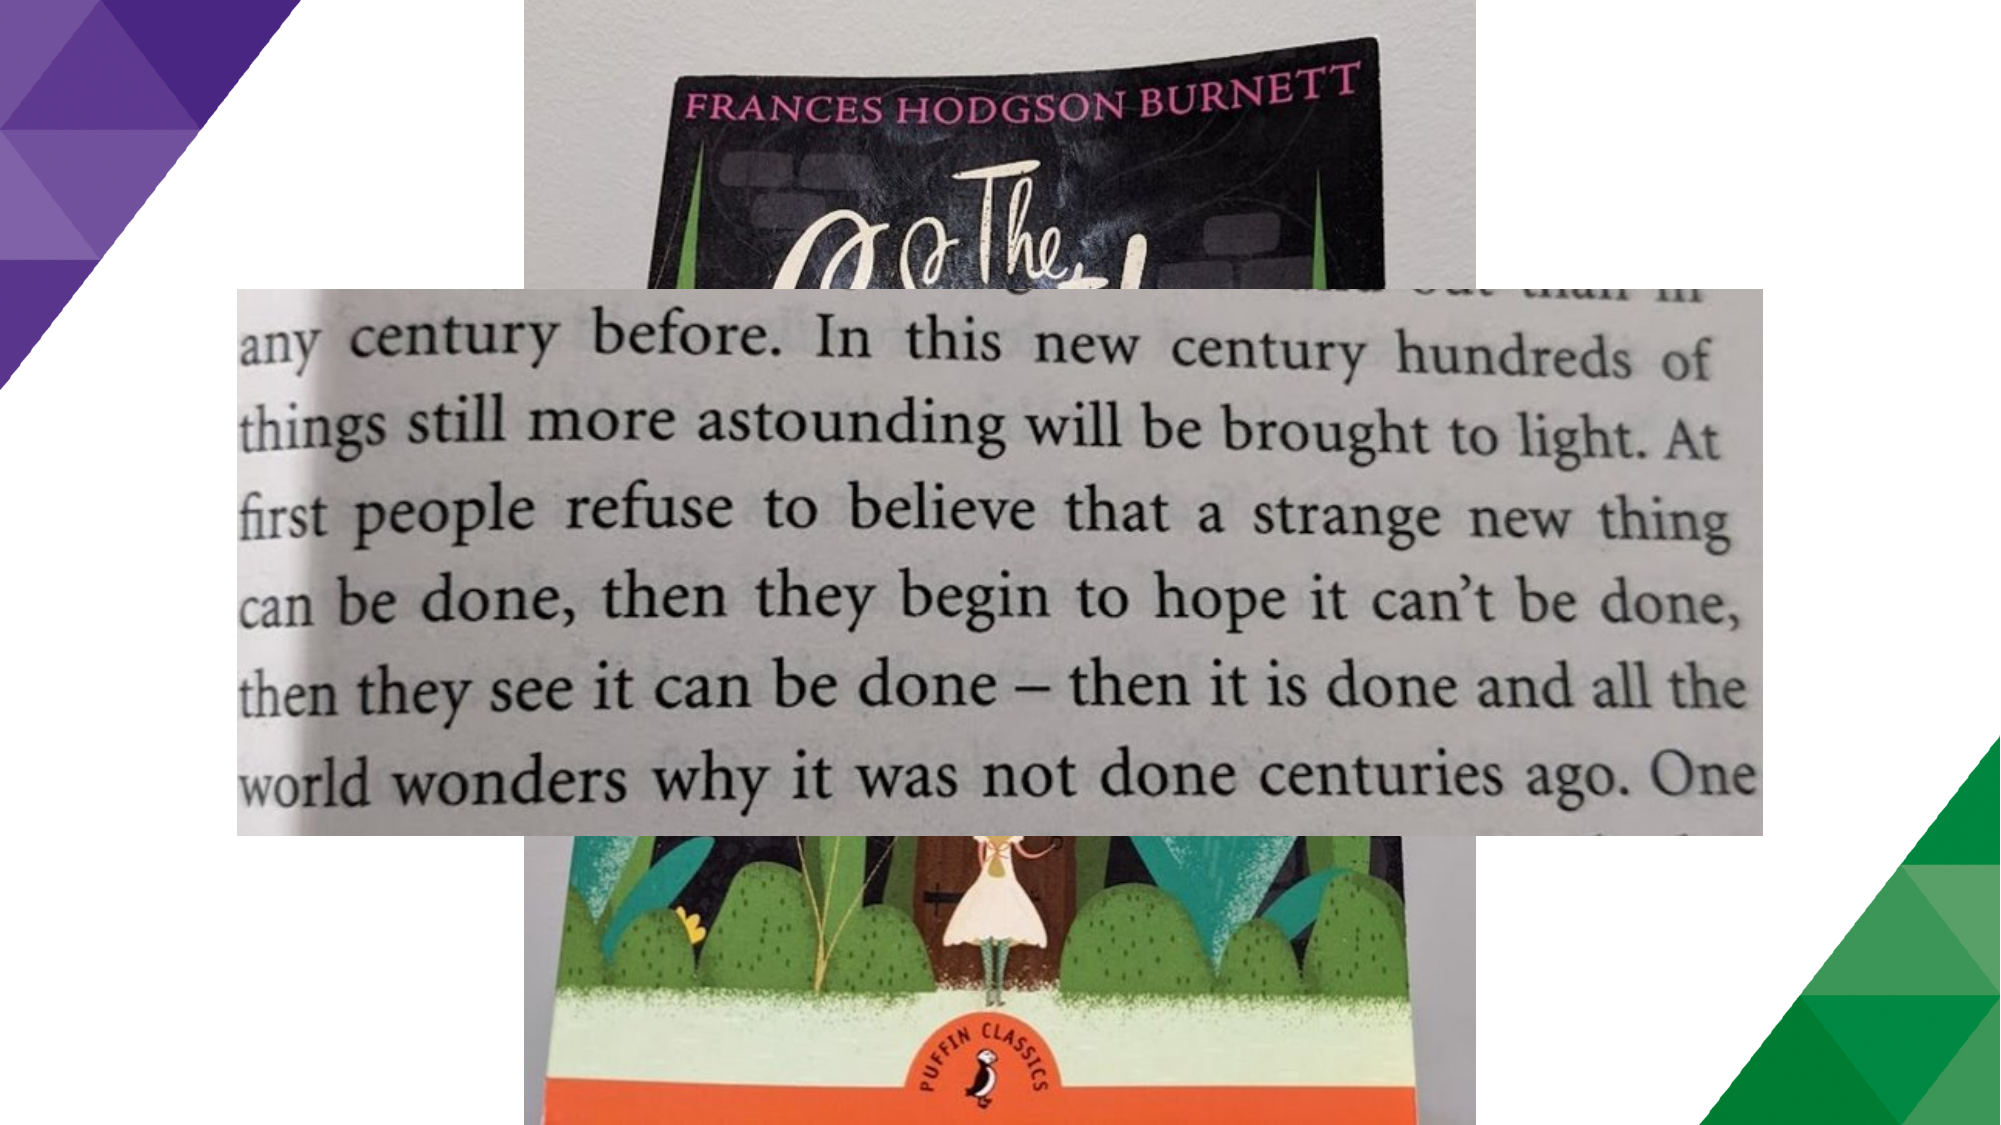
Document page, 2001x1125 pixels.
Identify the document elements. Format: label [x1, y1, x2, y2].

picture [237, 0, 1763, 1125]
